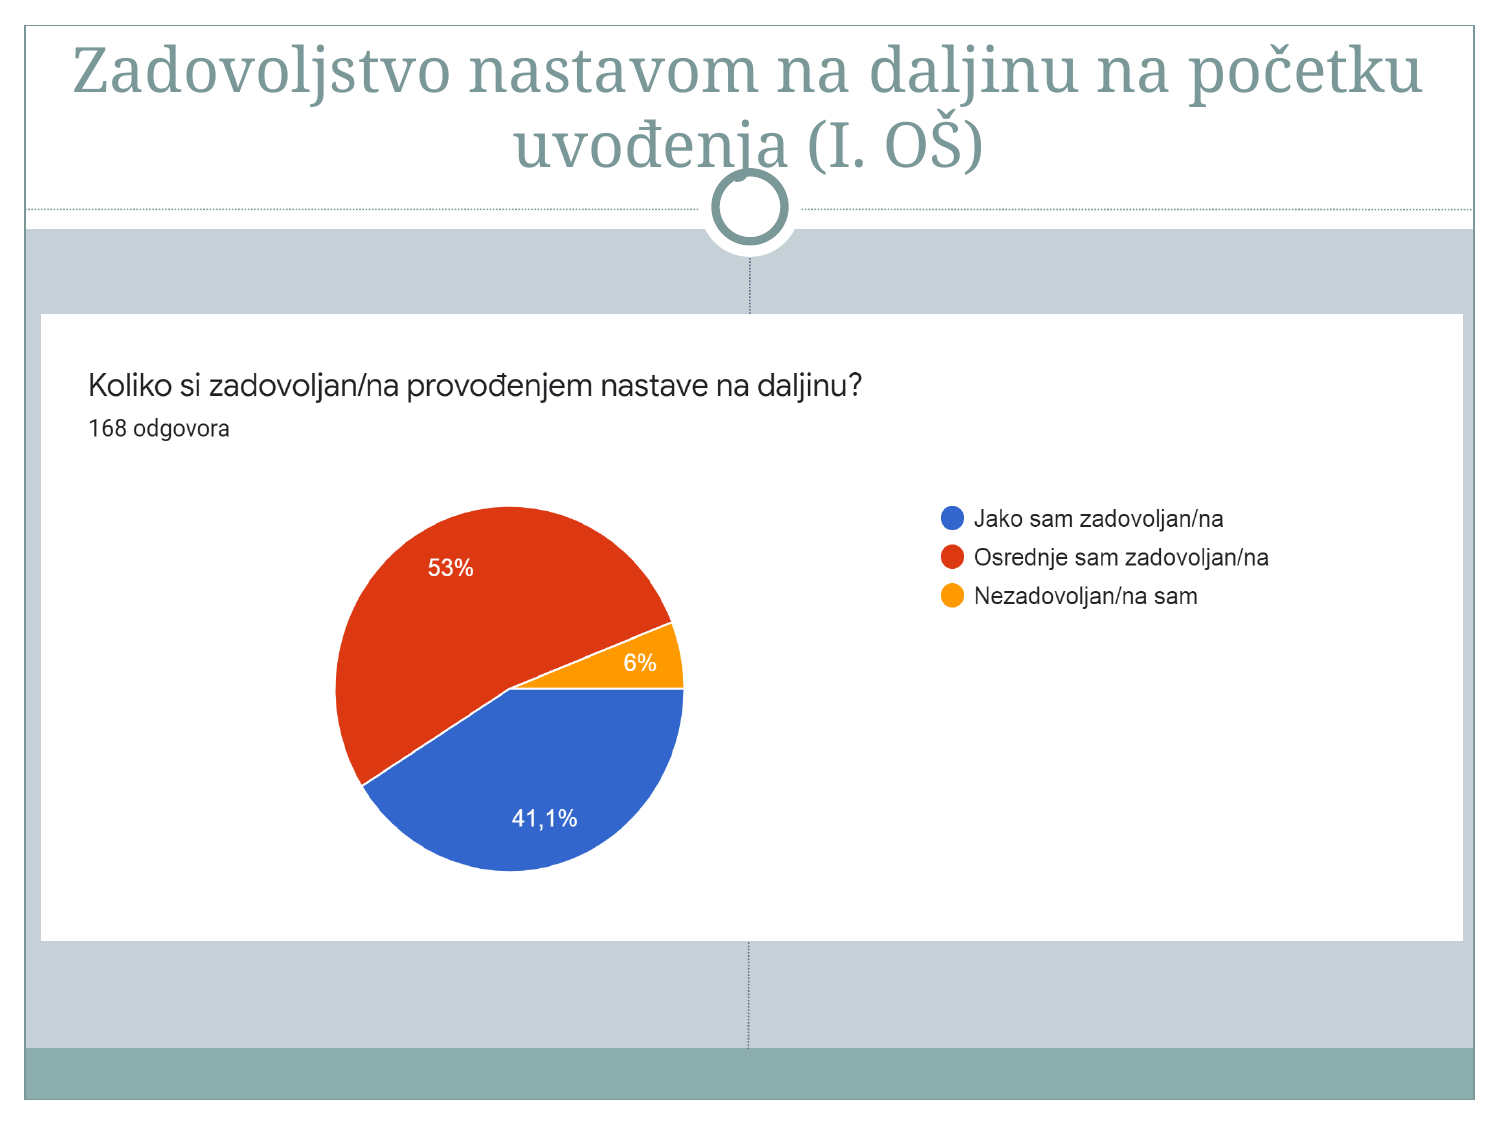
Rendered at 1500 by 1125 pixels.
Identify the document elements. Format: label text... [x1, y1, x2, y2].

picture [41, 314, 1463, 941]
title Zadovoljstvo nastavom na daljinu na početku uvođenja (I. OŠ) [49, 22, 1450, 166]
list Učenici PN [761, 941, 1324, 953]
